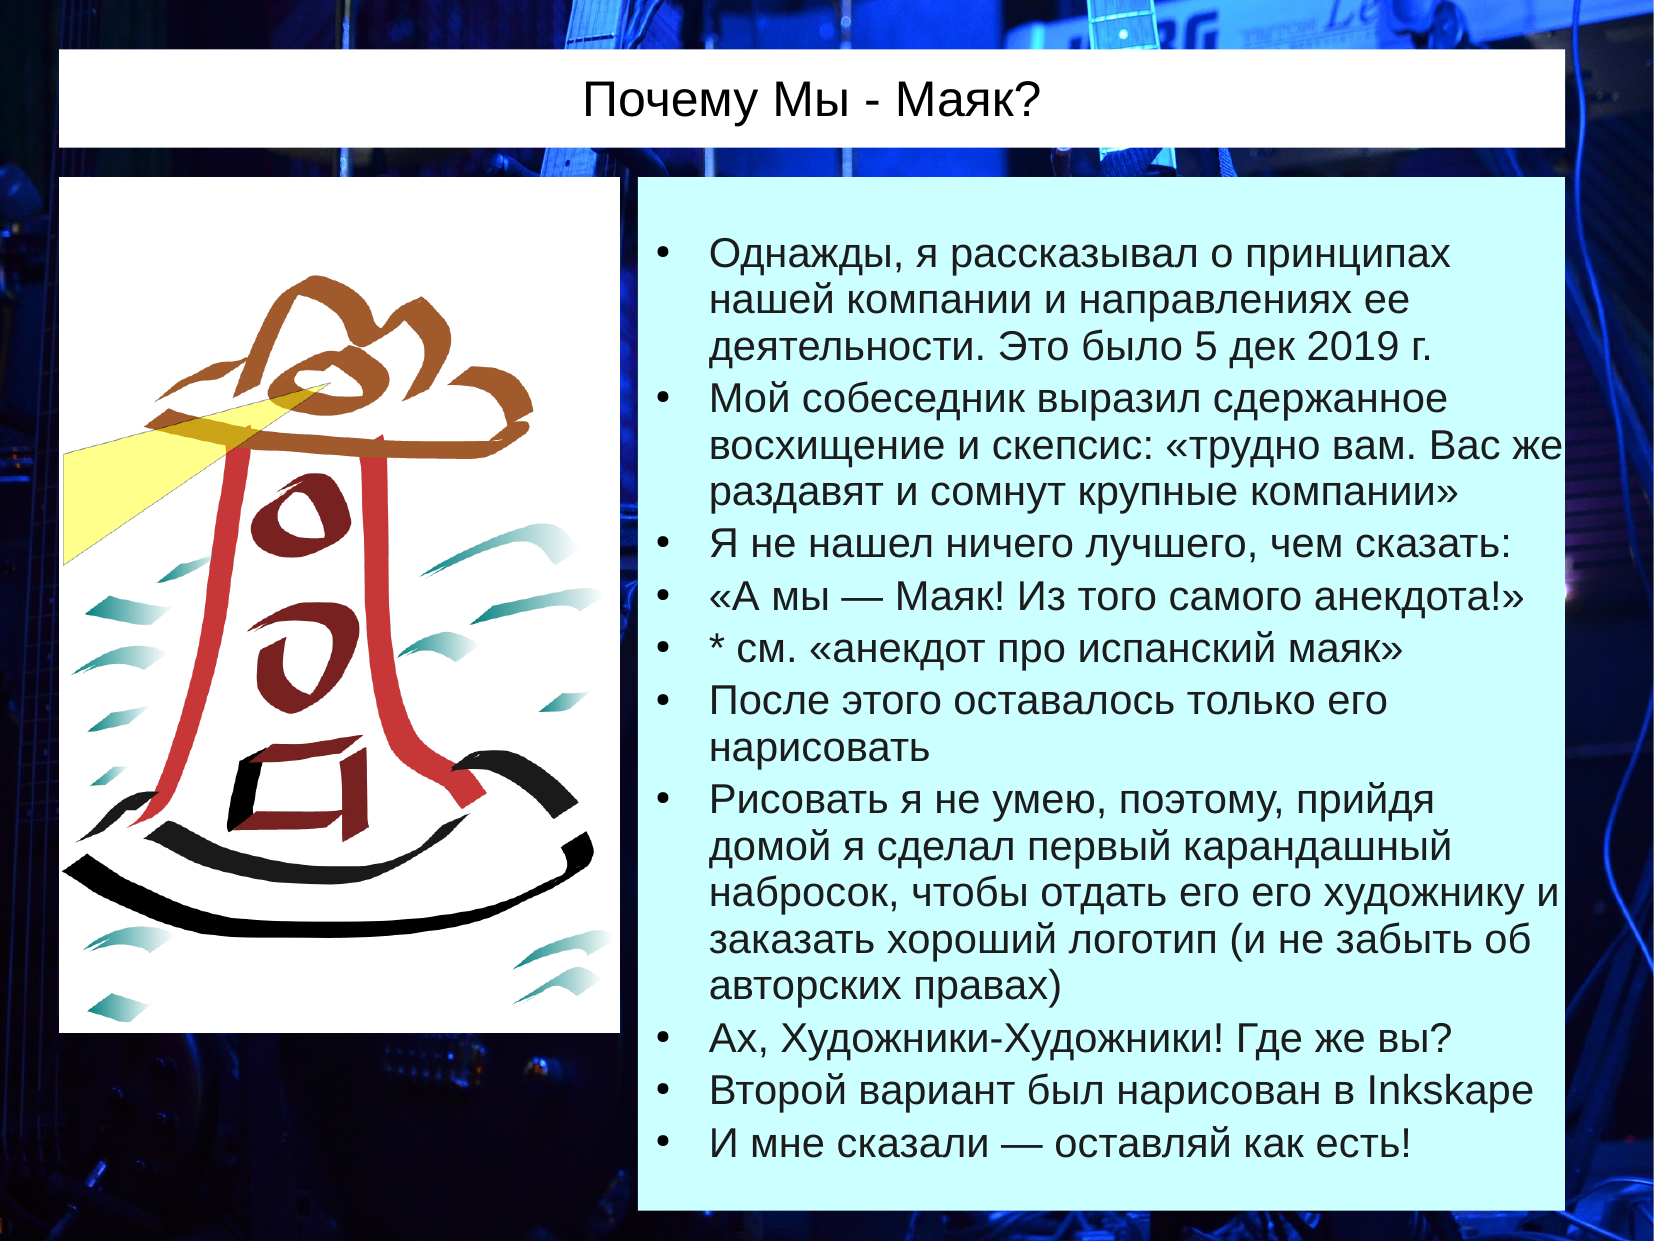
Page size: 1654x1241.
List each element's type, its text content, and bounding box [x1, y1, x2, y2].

title Почему Мы - Маяк? [59, 49, 1566, 148]
picture [0, 0, 1654, 1241]
list Однажды, я рассказывал о принципах нашей компании и направлениях ее деятельности. Это было 5 дек 2019 г. Мой собеседник выразил сдержанное восхищение и скепсис: «трудно вам. Вас же раздавят и сомнут крупные компании» Я не нашел ничего лучшего, чем сказать: «А мы — Маяк! Из того самого анекдота!» * см. «анекдот про испанский маяк» После этого оставалось только его нарисовать Рисовать я не умею, поэтому, прийдя домой я сделал первый карандашный набросок, чтобы отдать его его художнику и заказать хороший логотип (и не забыть об авторских правах) Ах, Художники-Художники! Где же вы? Второй вариант был нарисован в Inkskape И мне сказали — оставляй как есть! [637, 177, 1565, 1211]
